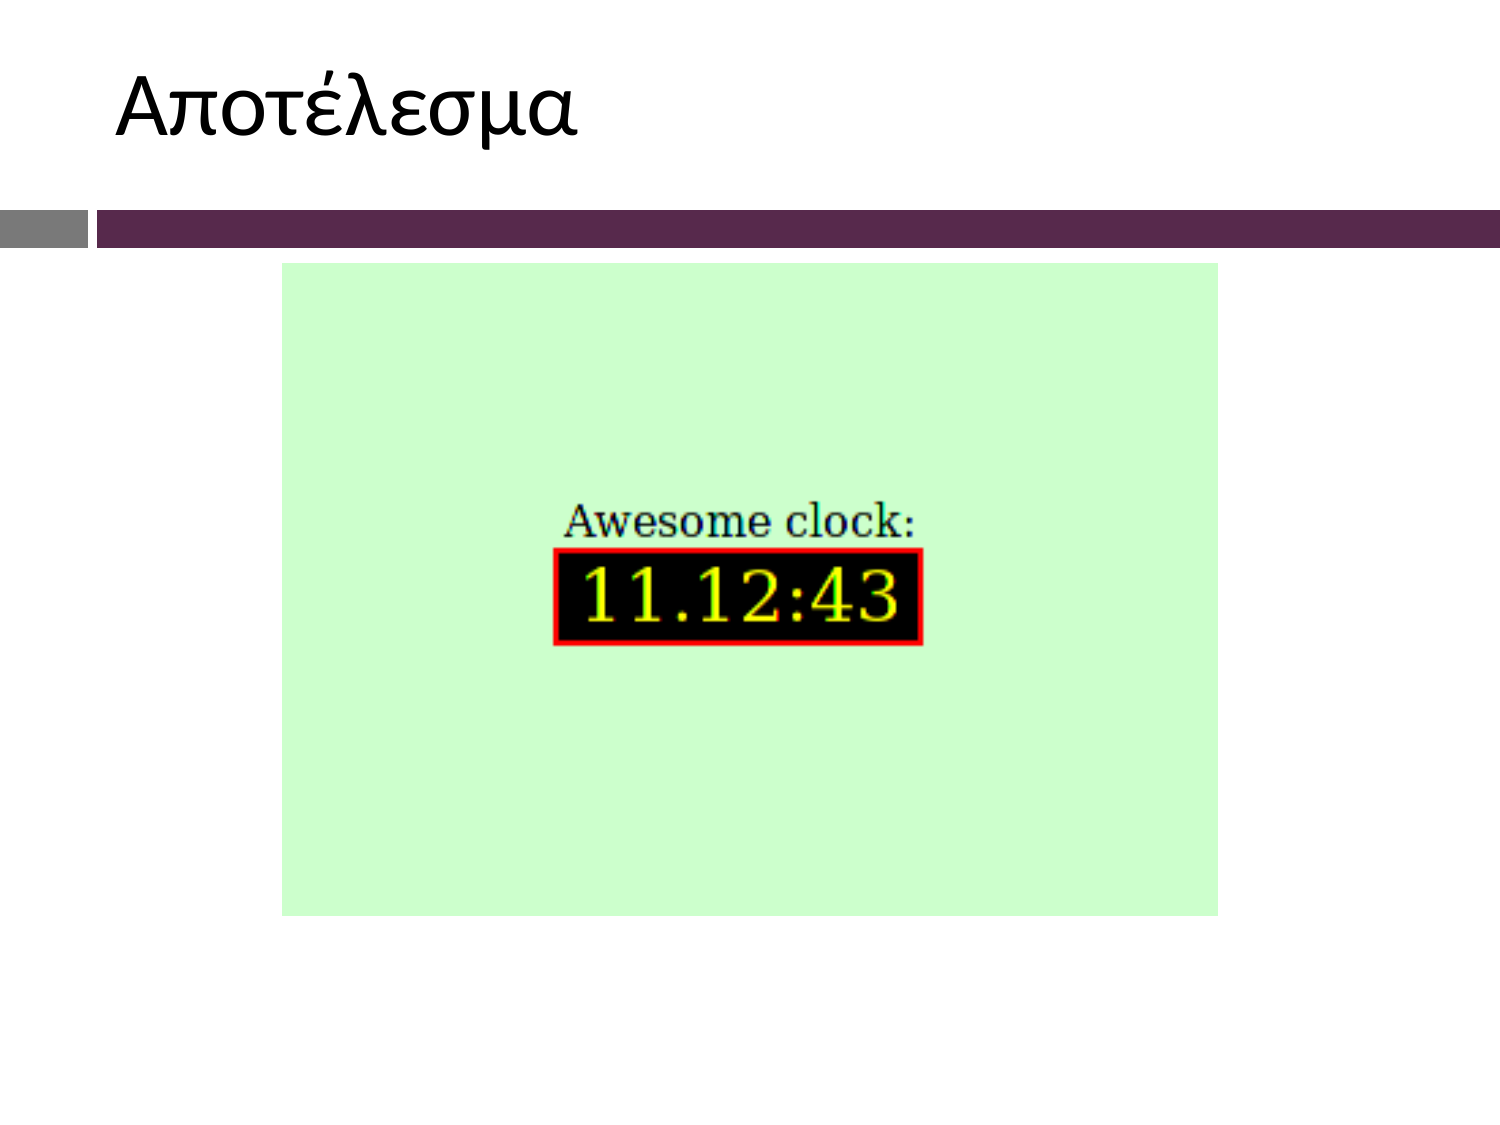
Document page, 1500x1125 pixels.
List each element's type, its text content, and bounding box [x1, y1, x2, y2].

picture [282, 263, 1218, 916]
title Αποτέλεσμα [100, 19, 1438, 182]
